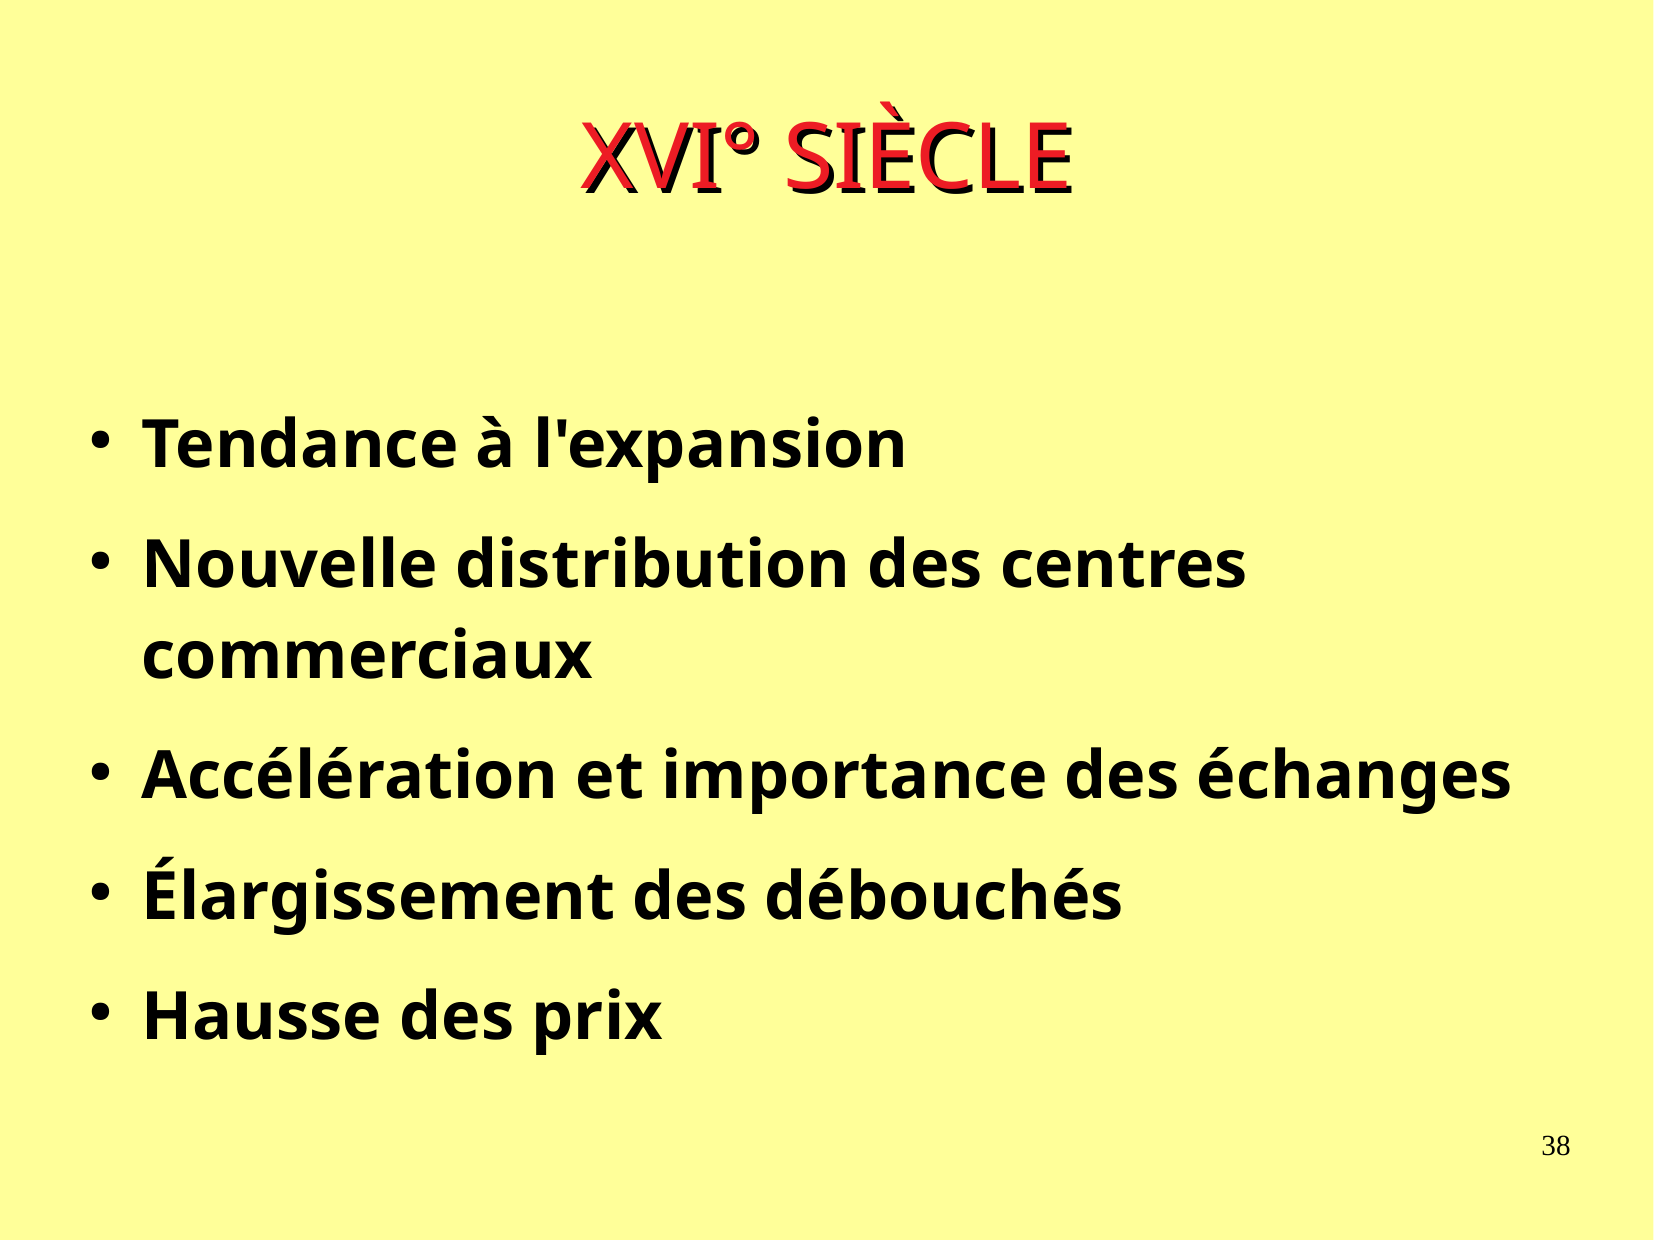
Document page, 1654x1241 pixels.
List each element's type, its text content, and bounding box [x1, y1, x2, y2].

list Tendance à l'expansion Nouvelle distribution des centres commerciaux Accélération et importance des échanges Élargissement des débouchés Hausse des prix [70, 396, 1595, 1059]
title XVI° SIÈCLE [82, 49, 1571, 257]
